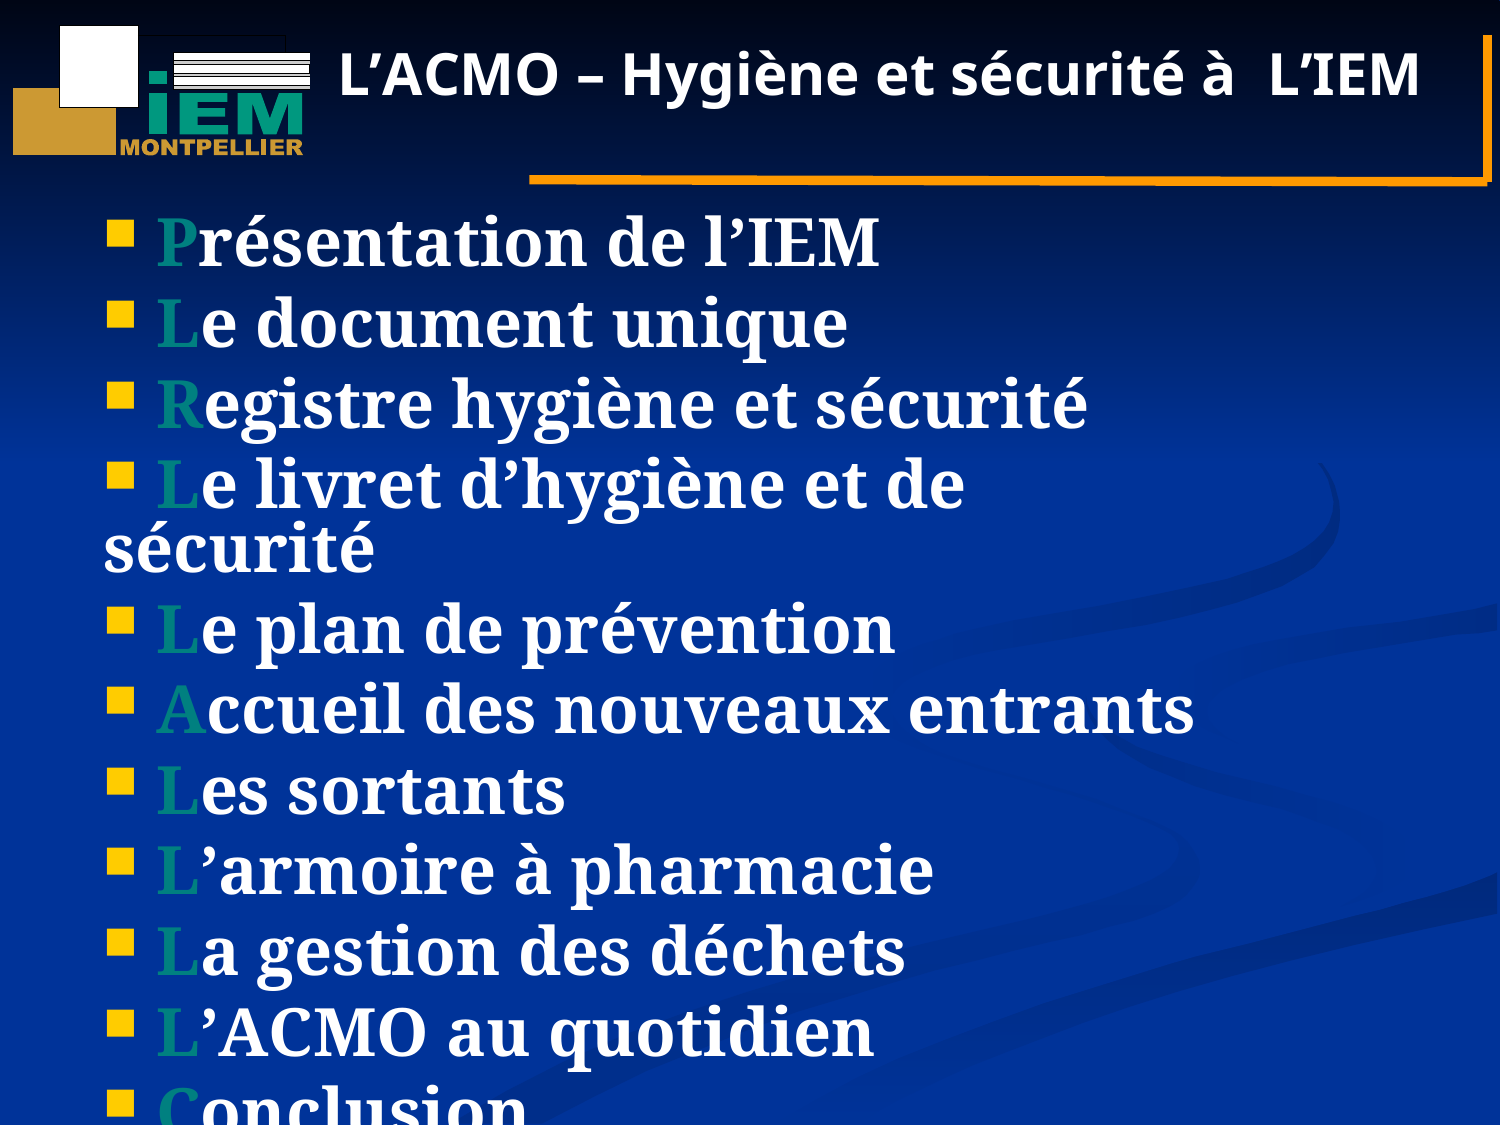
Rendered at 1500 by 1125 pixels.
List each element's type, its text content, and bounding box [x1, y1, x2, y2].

picture [12, 24, 310, 156]
text_box Présentation de l’IEM Le document unique Registre hygiène et sécurité Le livret d’hygiène et de sécurité Le plan de prévention Accueil des nouveaux entrants Les sortants L’armoire à pharmacie La gestion des déchets L’ACMO au quotidien Conclusion [88, 207, 1270, 740]
text_box L’ACMO – Hygiène et sécurité à L’IEM [332, 36, 1463, 199]
